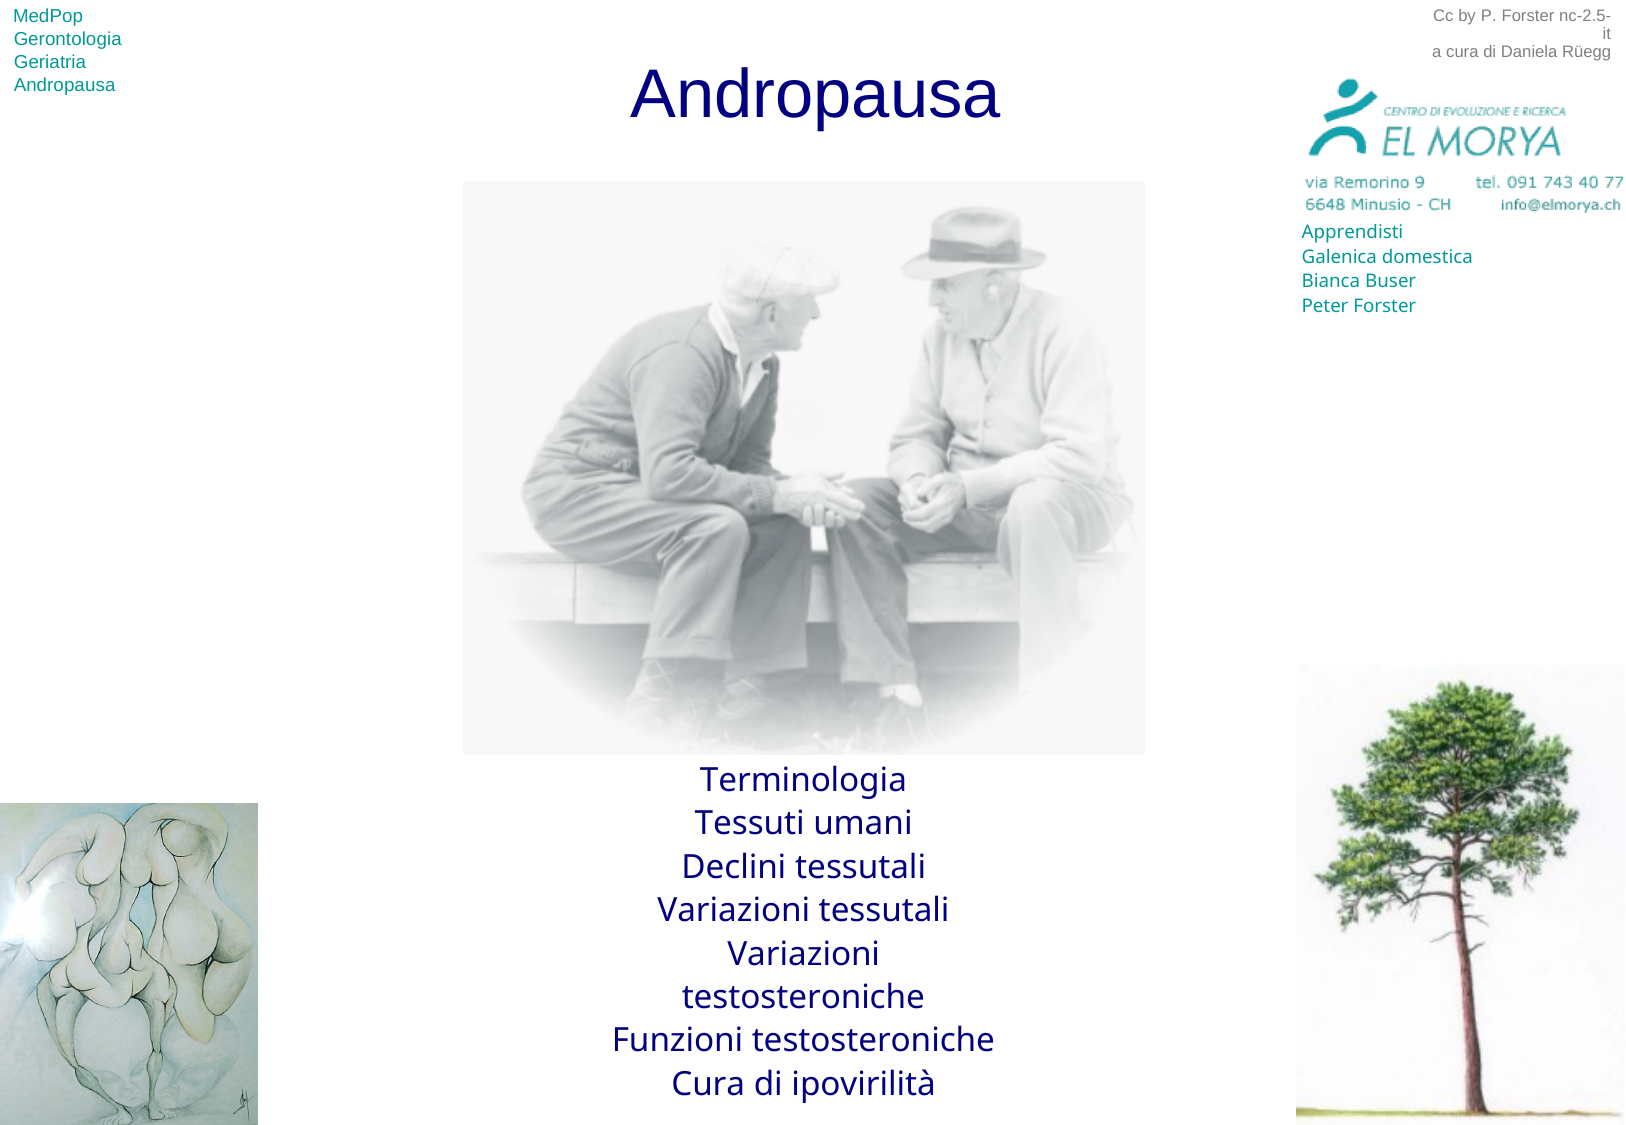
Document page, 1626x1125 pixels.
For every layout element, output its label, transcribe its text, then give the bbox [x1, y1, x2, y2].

picture [1296, 635, 1626, 1125]
text_box MedPop [0, 0, 97, 35]
text_box Apprendisti Galenica domestica Bianca Buser Peter Forster [1287, 212, 1492, 325]
text_box Geriatria [0, 45, 101, 80]
text_box Gerontologia [93, 22, 124, 57]
text_box Terminologia Tessuti umani Declini tessutali Variazioni tessutali Variazioni testosteroniche Funzioni testosteroniche Cura di ipovirilità [590, 750, 1017, 1083]
picture [1300, 74, 1626, 224]
text_box Andropausa [0, 67, 124, 102]
title Andropausa [124, 0, 1507, 188]
picture [463, 188, 1145, 755]
picture [0, 803, 258, 1125]
